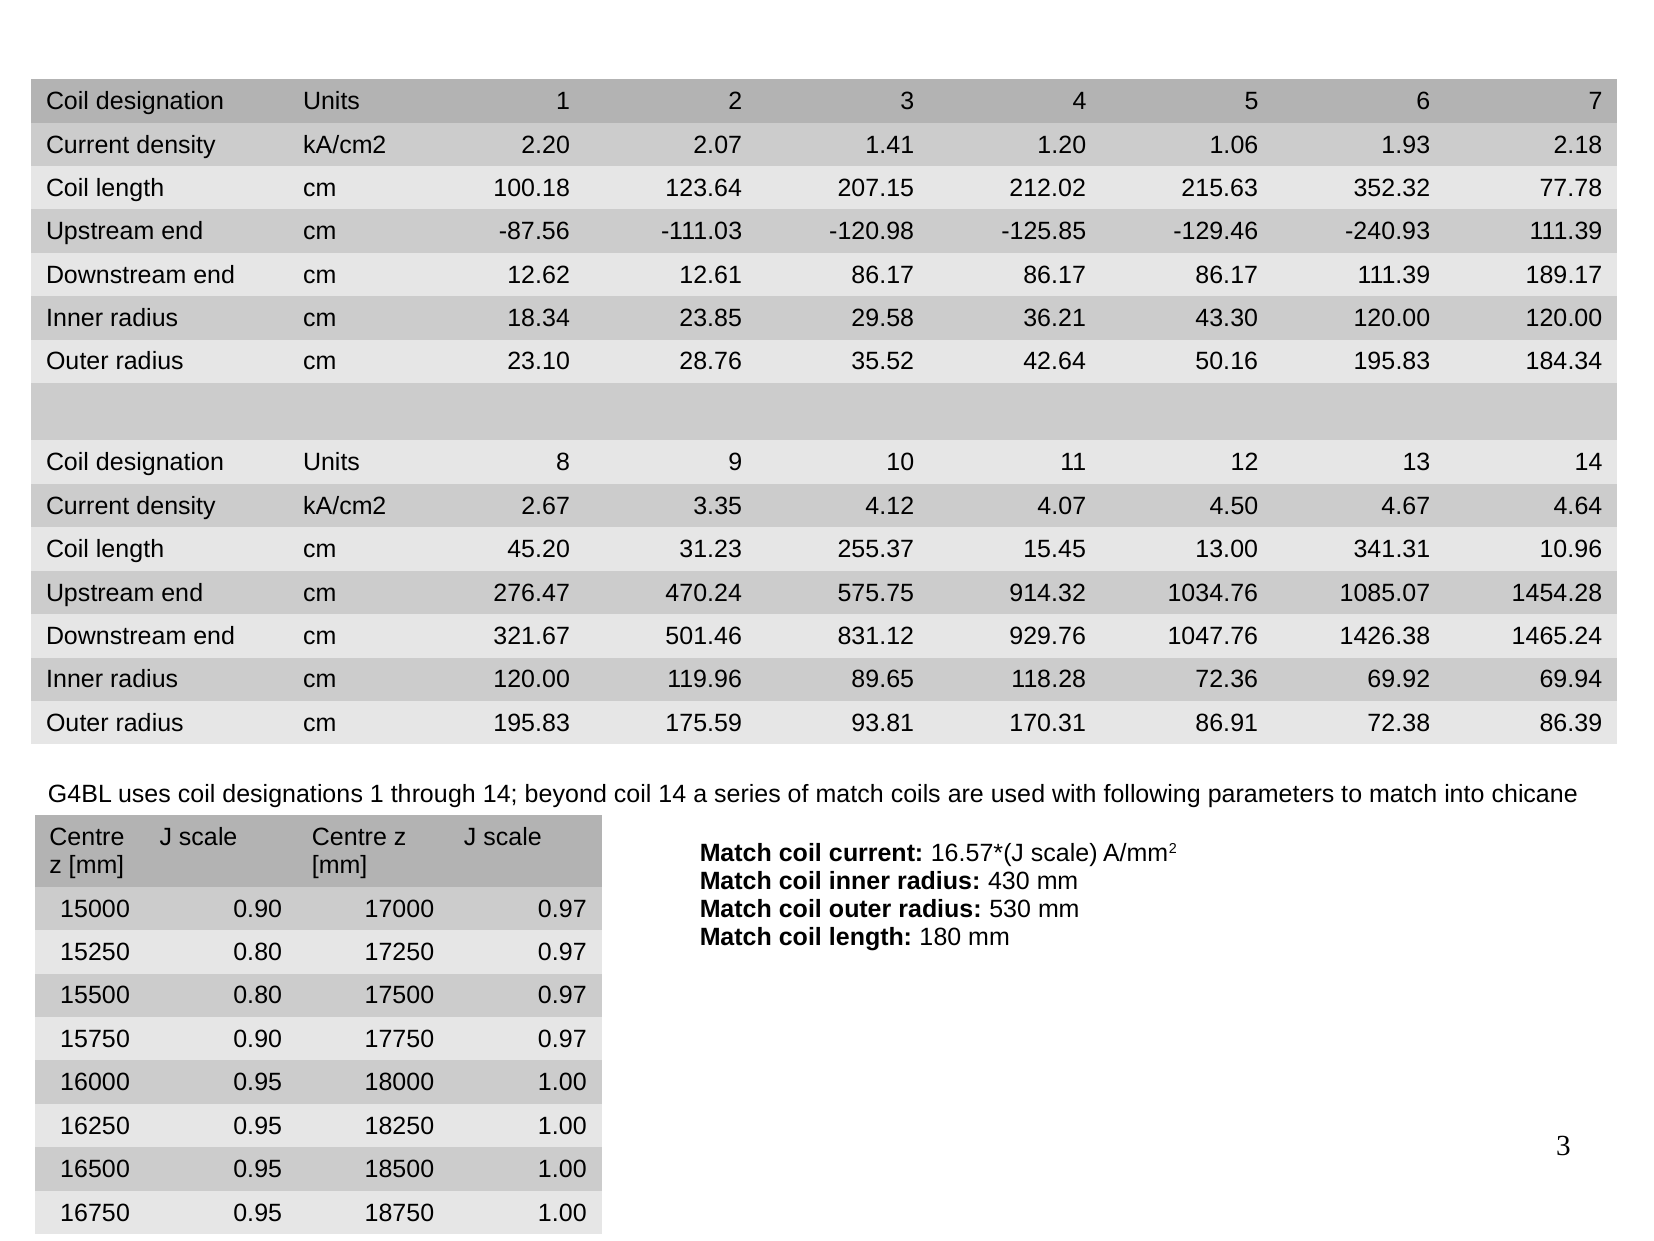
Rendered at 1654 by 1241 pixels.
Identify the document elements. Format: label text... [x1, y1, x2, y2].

table_cell 1.93 [1273, 123, 1445, 166]
table_cell 175.59 [585, 701, 757, 744]
table_cell cm [288, 527, 413, 571]
table_cell 1085.07 [1273, 571, 1445, 614]
table_cell 1454.28 [1445, 571, 1617, 614]
table_cell 18500 [297, 1147, 449, 1191]
table_cell 1.00 [449, 1191, 602, 1234]
table_cell [31, 383, 288, 440]
table_cell 831.12 [757, 614, 929, 658]
table_header 6 [1273, 79, 1445, 123]
table_cell 170.31 [929, 701, 1101, 744]
table_cell cm [288, 658, 413, 701]
table_cell 31.23 [585, 527, 757, 571]
table_cell 120.00 [1273, 296, 1445, 340]
table_cell -120.98 [757, 209, 929, 253]
table_header 4 [929, 79, 1101, 123]
table_cell 100.18 [413, 166, 585, 209]
table_cell 10.96 [1445, 527, 1617, 571]
table_cell 69.92 [1273, 658, 1445, 701]
table_cell [757, 383, 929, 440]
table_cell 16500 [35, 1147, 145, 1191]
table_header Units [288, 79, 413, 123]
table_cell 42.64 [929, 340, 1101, 383]
table_cell Upstream end [31, 209, 288, 253]
table_cell 0.97 [449, 1017, 602, 1060]
table_cell 111.39 [1445, 209, 1617, 253]
table_cell 93.81 [757, 701, 929, 744]
table_cell 17500 [297, 974, 449, 1017]
table_cell 4.64 [1445, 484, 1617, 527]
table_cell 0.95 [145, 1060, 297, 1104]
table_cell 189.17 [1445, 253, 1617, 296]
table_cell cm [288, 571, 413, 614]
table_cell 50.16 [1101, 340, 1273, 383]
table_header 1 [413, 79, 585, 123]
table_cell 4.50 [1101, 484, 1273, 527]
table_cell 17000 [297, 887, 449, 930]
table_cell 0.95 [145, 1104, 297, 1147]
table_header 2 [585, 79, 757, 123]
table_cell 15750 [35, 1017, 145, 1060]
table_cell 120.00 [1445, 296, 1617, 340]
table_cell Current density [31, 123, 288, 166]
table_cell 195.83 [1273, 340, 1445, 383]
table_cell 72.38 [1273, 701, 1445, 744]
table_cell 207.15 [757, 166, 929, 209]
table_cell 9 [585, 440, 757, 484]
table_cell 0.95 [145, 1147, 297, 1191]
table_cell 470.24 [585, 571, 757, 614]
table_cell Coil designation [31, 440, 288, 484]
table_header Centre z [mm] [35, 815, 145, 887]
table_cell 14 [1445, 440, 1617, 484]
table_cell -125.85 [929, 209, 1101, 253]
table_cell 2.18 [1445, 123, 1617, 166]
table_cell 255.37 [757, 527, 929, 571]
table_cell Inner radius [31, 296, 288, 340]
table_cell 120.00 [413, 658, 585, 701]
table_cell 1.20 [929, 123, 1101, 166]
table_cell 15000 [35, 887, 145, 930]
table_cell 35.52 [757, 340, 929, 383]
table_cell cm [288, 209, 413, 253]
table_cell 86.39 [1445, 701, 1617, 744]
table_cell 341.31 [1273, 527, 1445, 571]
table_cell 0.90 [145, 887, 297, 930]
table_cell 1.00 [449, 1104, 602, 1147]
table_cell 43.30 [1101, 296, 1273, 340]
table_cell 18250 [297, 1104, 449, 1147]
table_cell [1101, 383, 1273, 440]
table_cell cm [288, 701, 413, 744]
table_cell 12 [1101, 440, 1273, 484]
table_cell 45.20 [413, 527, 585, 571]
table_cell [288, 383, 413, 440]
table_cell Current density [31, 484, 288, 527]
table_cell Downstream end [31, 253, 288, 296]
table_cell 13.00 [1101, 527, 1273, 571]
table_cell -111.03 [585, 209, 757, 253]
table_cell cm [288, 253, 413, 296]
table_cell cm [288, 614, 413, 658]
table_cell 12.62 [413, 253, 585, 296]
table_cell 36.21 [929, 296, 1101, 340]
text_box G4BL uses coil designations 1 through 14; beyond coil 14 a series of match coils are used with following parameters to match into chicane [33, 772, 1597, 816]
table_cell cm [288, 340, 413, 383]
table_cell 29.58 [757, 296, 929, 340]
table_cell Coil length [31, 527, 288, 571]
table_cell 0.95 [145, 1191, 297, 1234]
table_cell [585, 383, 757, 440]
table_header 5 [1101, 79, 1273, 123]
table_cell 86.17 [929, 253, 1101, 296]
table_cell 1.00 [449, 1060, 602, 1104]
table_cell 195.83 [413, 701, 585, 744]
table_cell 123.64 [585, 166, 757, 209]
table_cell kA/cm2 [288, 123, 413, 166]
table_cell -240.93 [1273, 209, 1445, 253]
table_cell 1047.76 [1101, 614, 1273, 658]
table_cell -87.56 [413, 209, 585, 253]
table_cell 16000 [35, 1060, 145, 1104]
table_cell 501.46 [585, 614, 757, 658]
table_cell 1034.76 [1101, 571, 1273, 614]
table_cell 575.75 [757, 571, 929, 614]
table_cell 17250 [297, 930, 449, 974]
table_cell 1.00 [449, 1147, 602, 1191]
table_cell 4.12 [757, 484, 929, 527]
table_cell Outer radius [31, 701, 288, 744]
table_cell 8 [413, 440, 585, 484]
table_cell 86.17 [1101, 253, 1273, 296]
table_cell 15250 [35, 930, 145, 974]
table_header 3 [757, 79, 929, 123]
table_cell 28.76 [585, 340, 757, 383]
table_cell -129.46 [1101, 209, 1273, 253]
table_cell 184.34 [1445, 340, 1617, 383]
table_cell 16750 [35, 1191, 145, 1234]
table_cell 15.45 [929, 527, 1101, 571]
table_cell 18000 [297, 1060, 449, 1104]
table_cell Outer radius [31, 340, 288, 383]
table_cell 16250 [35, 1104, 145, 1147]
table_cell 23.85 [585, 296, 757, 340]
table_cell Inner radius [31, 658, 288, 701]
table_cell 0.97 [449, 974, 602, 1017]
table_cell 215.63 [1101, 166, 1273, 209]
table_cell 929.76 [929, 614, 1101, 658]
table_cell 212.02 [929, 166, 1101, 209]
table_cell Upstream end [31, 571, 288, 614]
table_cell 18750 [297, 1191, 449, 1234]
table_cell 1.06 [1101, 123, 1273, 166]
table_cell 15500 [35, 974, 145, 1017]
table_header Coil designation [31, 79, 288, 123]
table_cell 2.20 [413, 123, 585, 166]
table_cell 17750 [297, 1017, 449, 1060]
table_cell 1465.24 [1445, 614, 1617, 658]
table_cell 0.97 [449, 887, 602, 930]
table_cell 0.80 [145, 974, 297, 1017]
table_cell 23.10 [413, 340, 585, 383]
table_cell Units [288, 440, 413, 484]
table_cell 89.65 [757, 658, 929, 701]
table_cell 321.67 [413, 614, 585, 658]
table_cell 12.61 [585, 253, 757, 296]
table_cell [1273, 383, 1445, 440]
table_cell 118.28 [929, 658, 1101, 701]
table_cell 0.97 [449, 930, 602, 974]
table_cell 3.35 [585, 484, 757, 527]
table_cell 0.90 [145, 1017, 297, 1060]
table_cell [413, 383, 585, 440]
table_cell 1426.38 [1273, 614, 1445, 658]
table_cell 1.41 [757, 123, 929, 166]
table_cell 2.67 [413, 484, 585, 527]
table_cell [1445, 383, 1617, 440]
table_cell 11 [929, 440, 1101, 484]
table_cell Downstream end [31, 614, 288, 658]
table_cell kA/cm2 [288, 484, 413, 527]
table_cell cm [288, 296, 413, 340]
table_cell 111.39 [1273, 253, 1445, 296]
table_header J scale [449, 815, 602, 887]
table_cell cm [288, 166, 413, 209]
table_cell 352.32 [1273, 166, 1445, 209]
table_cell 276.47 [413, 571, 585, 614]
table_cell 69.94 [1445, 658, 1617, 701]
table_header 7 [1445, 79, 1617, 123]
table_cell 13 [1273, 440, 1445, 484]
table_cell 10 [757, 440, 929, 484]
table_cell 86.17 [757, 253, 929, 296]
table_cell 2.07 [585, 123, 757, 166]
table_cell [929, 383, 1101, 440]
table_cell 914.32 [929, 571, 1101, 614]
table_cell 77.78 [1445, 166, 1617, 209]
table_cell 18.34 [413, 296, 585, 340]
table_cell 119.96 [585, 658, 757, 701]
table_cell Coil length [31, 166, 288, 209]
table_cell 4.67 [1273, 484, 1445, 527]
table_header Centre z [mm] [297, 815, 449, 887]
text_box Match coil current: 16.57*(J scale) A/mm2 Match coil inner radius: 430 mm Match coil outer radius: 530 mm Match coil length: 180 mm [685, 831, 1598, 958]
table_cell 72.36 [1101, 658, 1273, 701]
table_cell 4.07 [929, 484, 1101, 527]
table_header J scale [145, 815, 297, 887]
table_cell 86.91 [1101, 701, 1273, 744]
table_cell 0.80 [145, 930, 297, 974]
